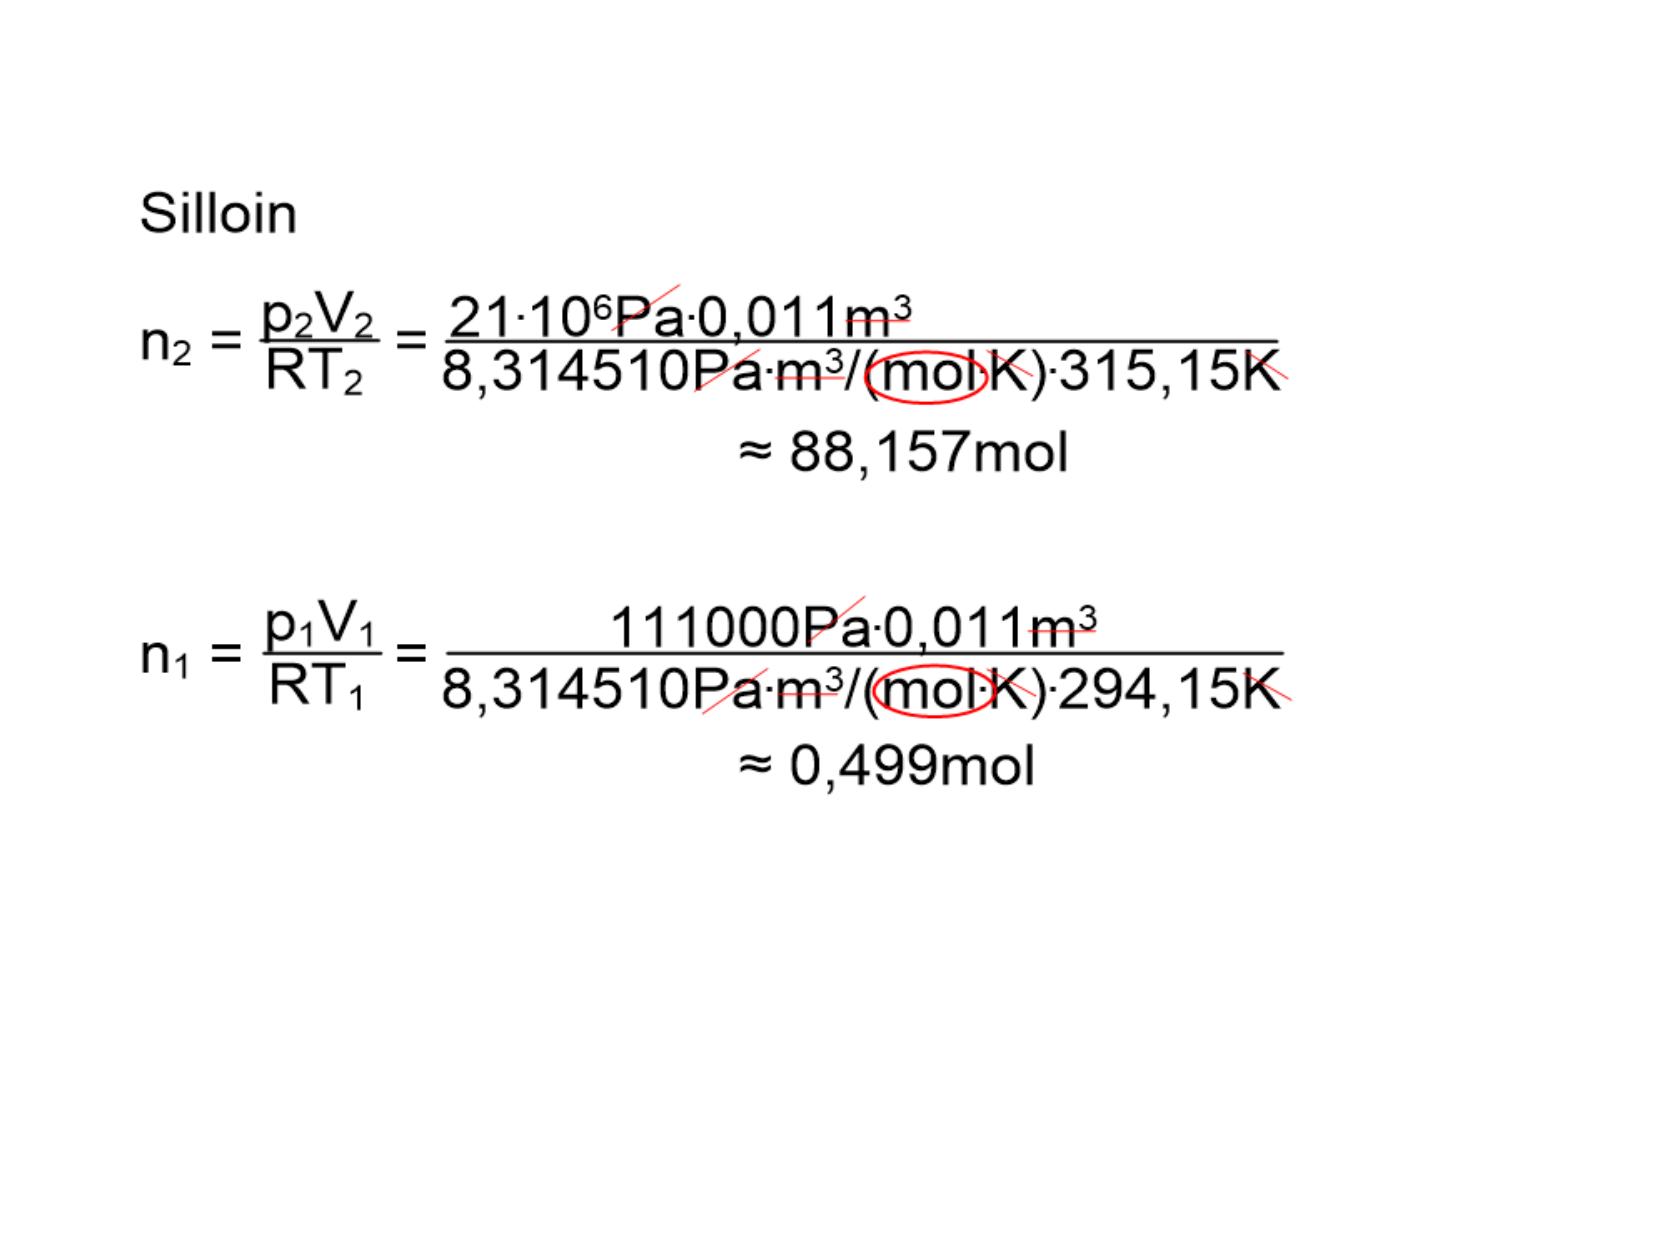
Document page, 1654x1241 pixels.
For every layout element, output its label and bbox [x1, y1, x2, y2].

picture [94, 138, 1380, 851]
